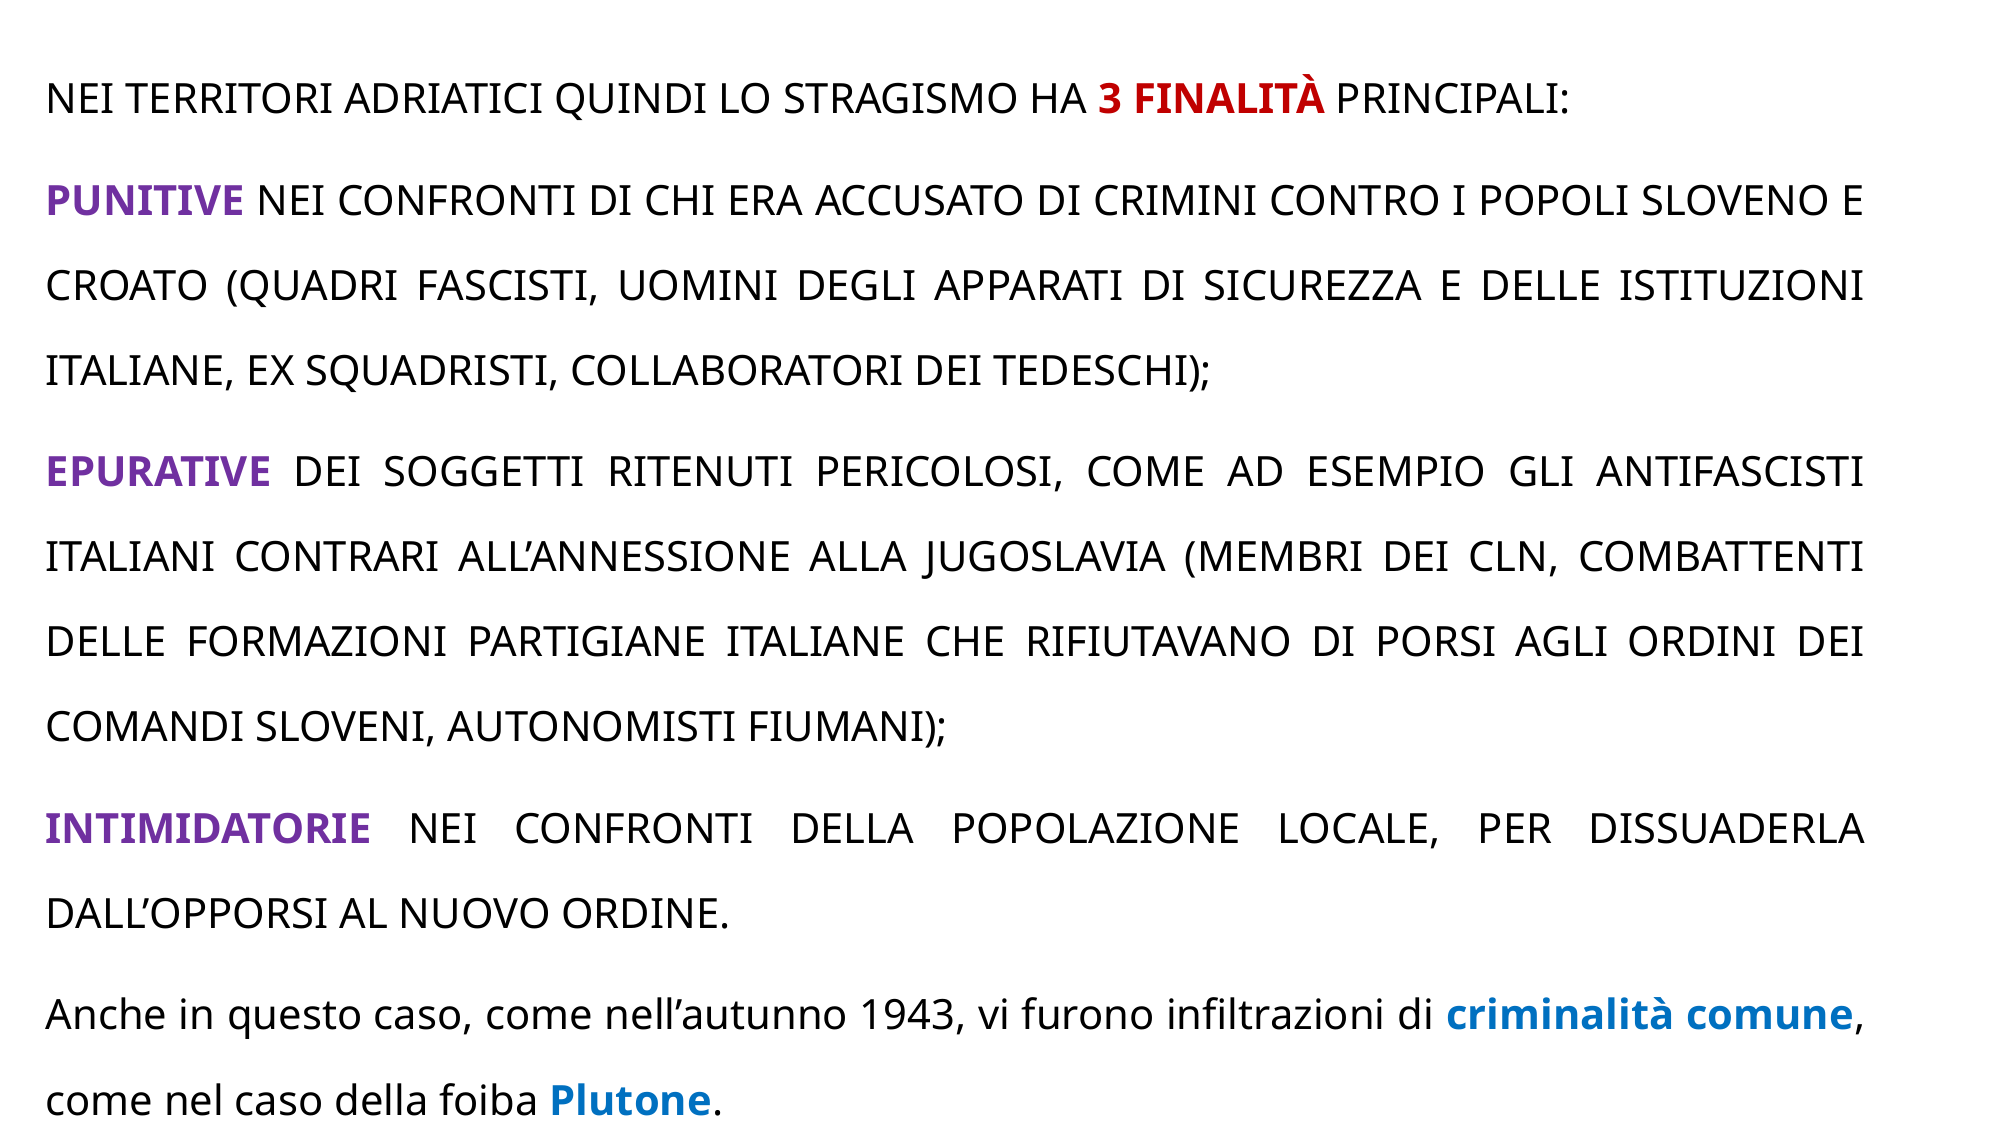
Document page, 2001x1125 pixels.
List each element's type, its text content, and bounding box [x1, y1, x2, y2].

text_box NEI TERRITORI ADRIATICI QUINDI LO STRAGISMO HA 3 FINALITÀ PRINCIPALI: PUNITIVE NEI CONFRONTI DI CHI ERA ACCUSATO DI CRIMINI CONTRO I POPOLI SLOVENO E CROATO (QUADRI FASCISTI, UOMINI DEGLI APPARATI DI SICUREZZA E DELLE ISTITUZIONI ITALIANE, EX SQUADRISTI, COLLABORATORI DEI TEDESCHI); EPURATIVE DEI SOGGETTI RITENUTI PERICOLOSI, COME AD ESEMPIO GLI ANTIFASCISTI ITALIANI CONTRARI ALL’ANNESSIONE ALLA JUGOSLAVIA (MEMBRI DEI CLN, COMBATTENTI DELLE FORMAZIONI PARTIGIANE ITALIANE CHE RIFIUTAVANO DI PORSI AGLI ORDINI DEI COMANDI SLOVENI, AUTONOMISTI FIUMANI); INTIMIDATORIE NEI CONFRONTI DELLA POPOLAZIONE LOCALE, PER DISSUADERLA DALL’OPPORSI AL NUOVO ORDINE. Anche in questo caso, come nell’autunno 1943, vi furono infiltrazioni di criminalità comune, come nel caso della foiba Plutone. [30, 29, 1911, 1125]
